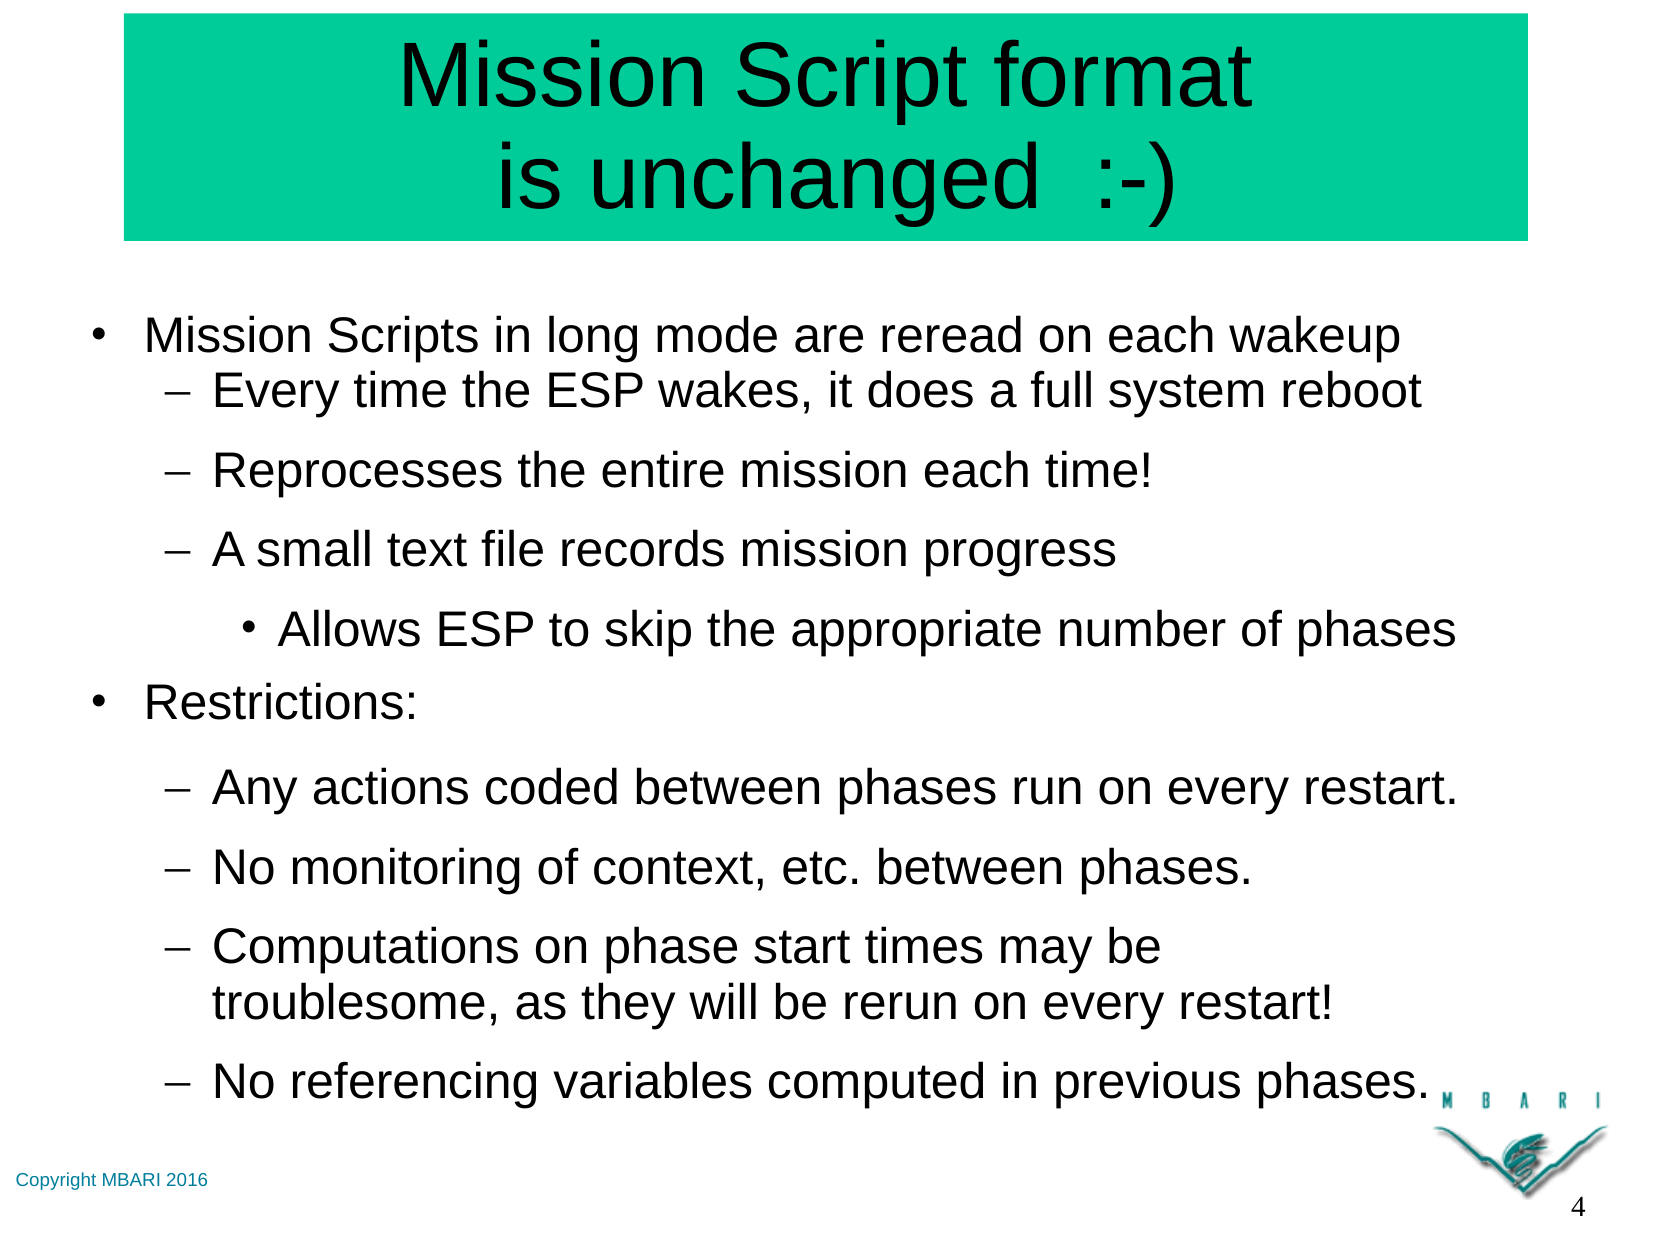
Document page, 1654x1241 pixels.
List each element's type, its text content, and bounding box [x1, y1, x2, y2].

picture [1426, 1091, 1613, 1200]
title Mission Script format is unchanged :-) [123, 13, 1528, 241]
list Mission Scripts in long mode are reread on each wakeup Every time the ESP wakes, it does a full system reboot Reprocesses the entire mission each time! A small text file records mission progress Allows ESP to skip the appropriate number of phases Restrictions: Any actions coded between phases run on every restart. No monitoring of context, etc. between phases. Computations on phase start times may be troublesome, as they will be rerun on every restart! No referencing variables computed in previous phases. [75, 300, 1479, 1126]
